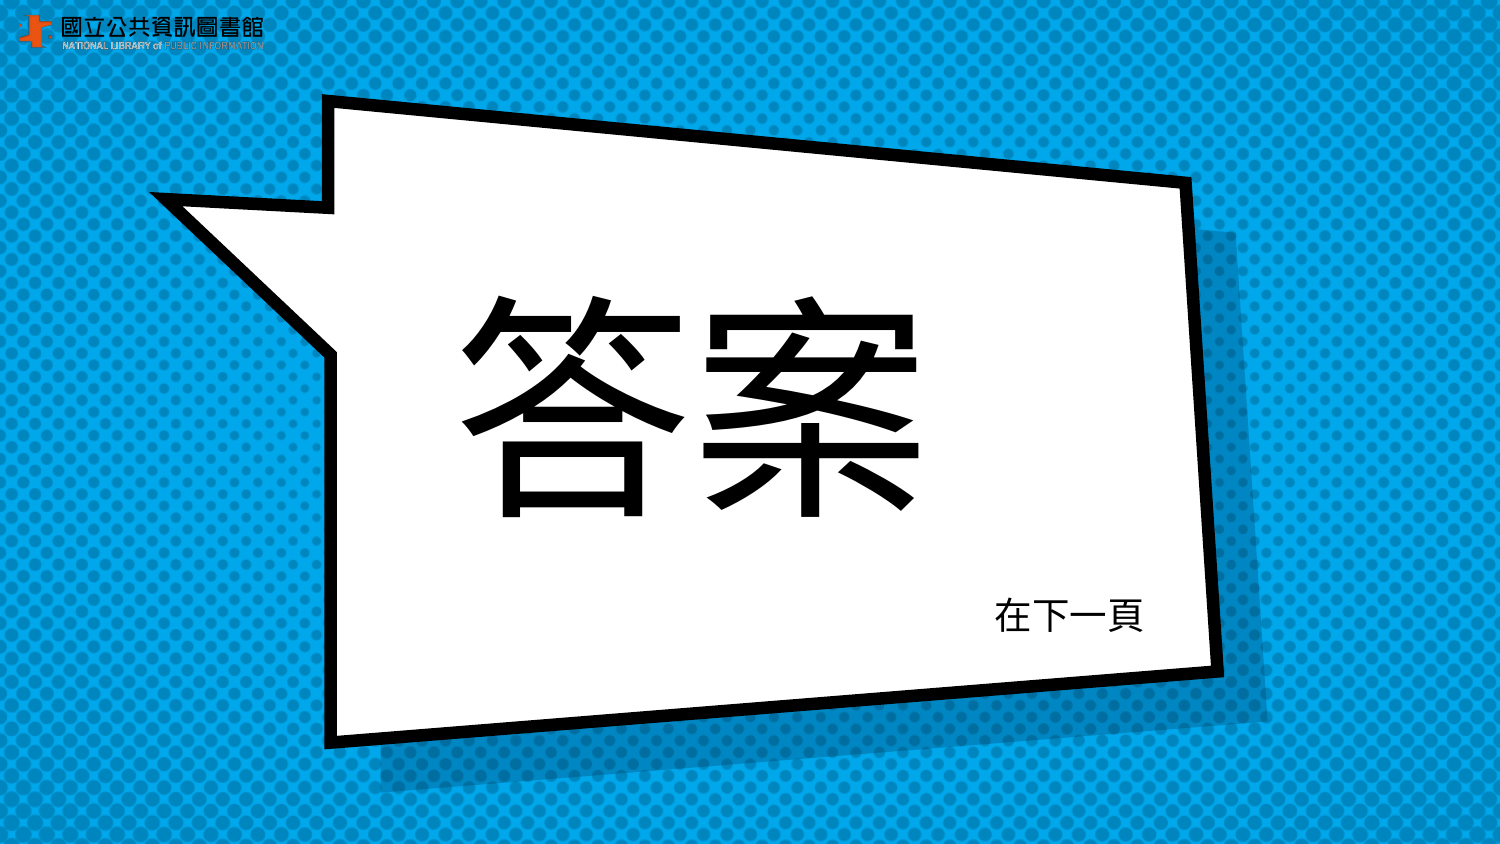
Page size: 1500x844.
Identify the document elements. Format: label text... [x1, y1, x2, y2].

picture [89, 43, 98, 49]
picture [66, 43, 73, 49]
text_box 答案 在下一頁 [437, 243, 1191, 378]
picture [20, 16, 51, 47]
